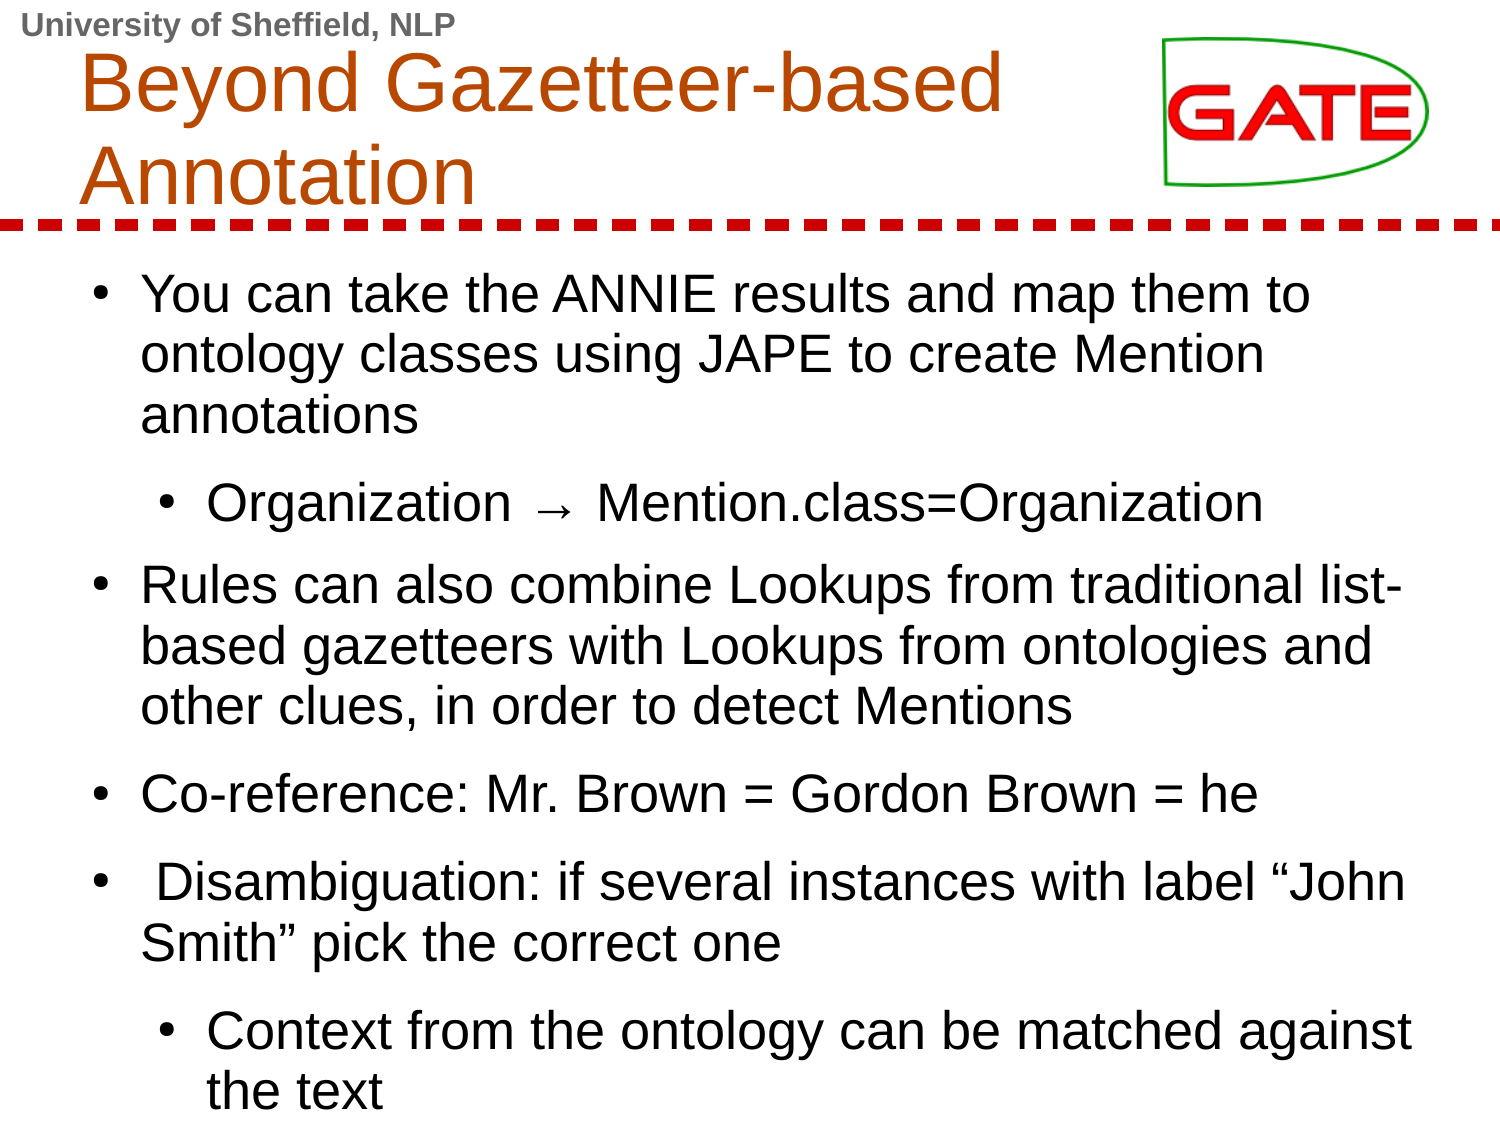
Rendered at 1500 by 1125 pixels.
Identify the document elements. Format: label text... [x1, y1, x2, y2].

picture [1162, 37, 1429, 187]
title Beyond Gazetteer-based Annotation [79, 36, 1149, 223]
list You can take the ANNIE results and map them to ontology classes using JAPE to create Mention annotations Organization → Mention.class=Organization Rules can also combine Lookups from traditional list-based gazetteers with Lookups from ontologies and other clues, in order to detect Mentions Co-reference: Mr. Brown = Gordon Brown = he Disambiguation: if several instances with label “John Smith” pick the correct one Context from the ontology can be matched against the text [75, 263, 1485, 1125]
